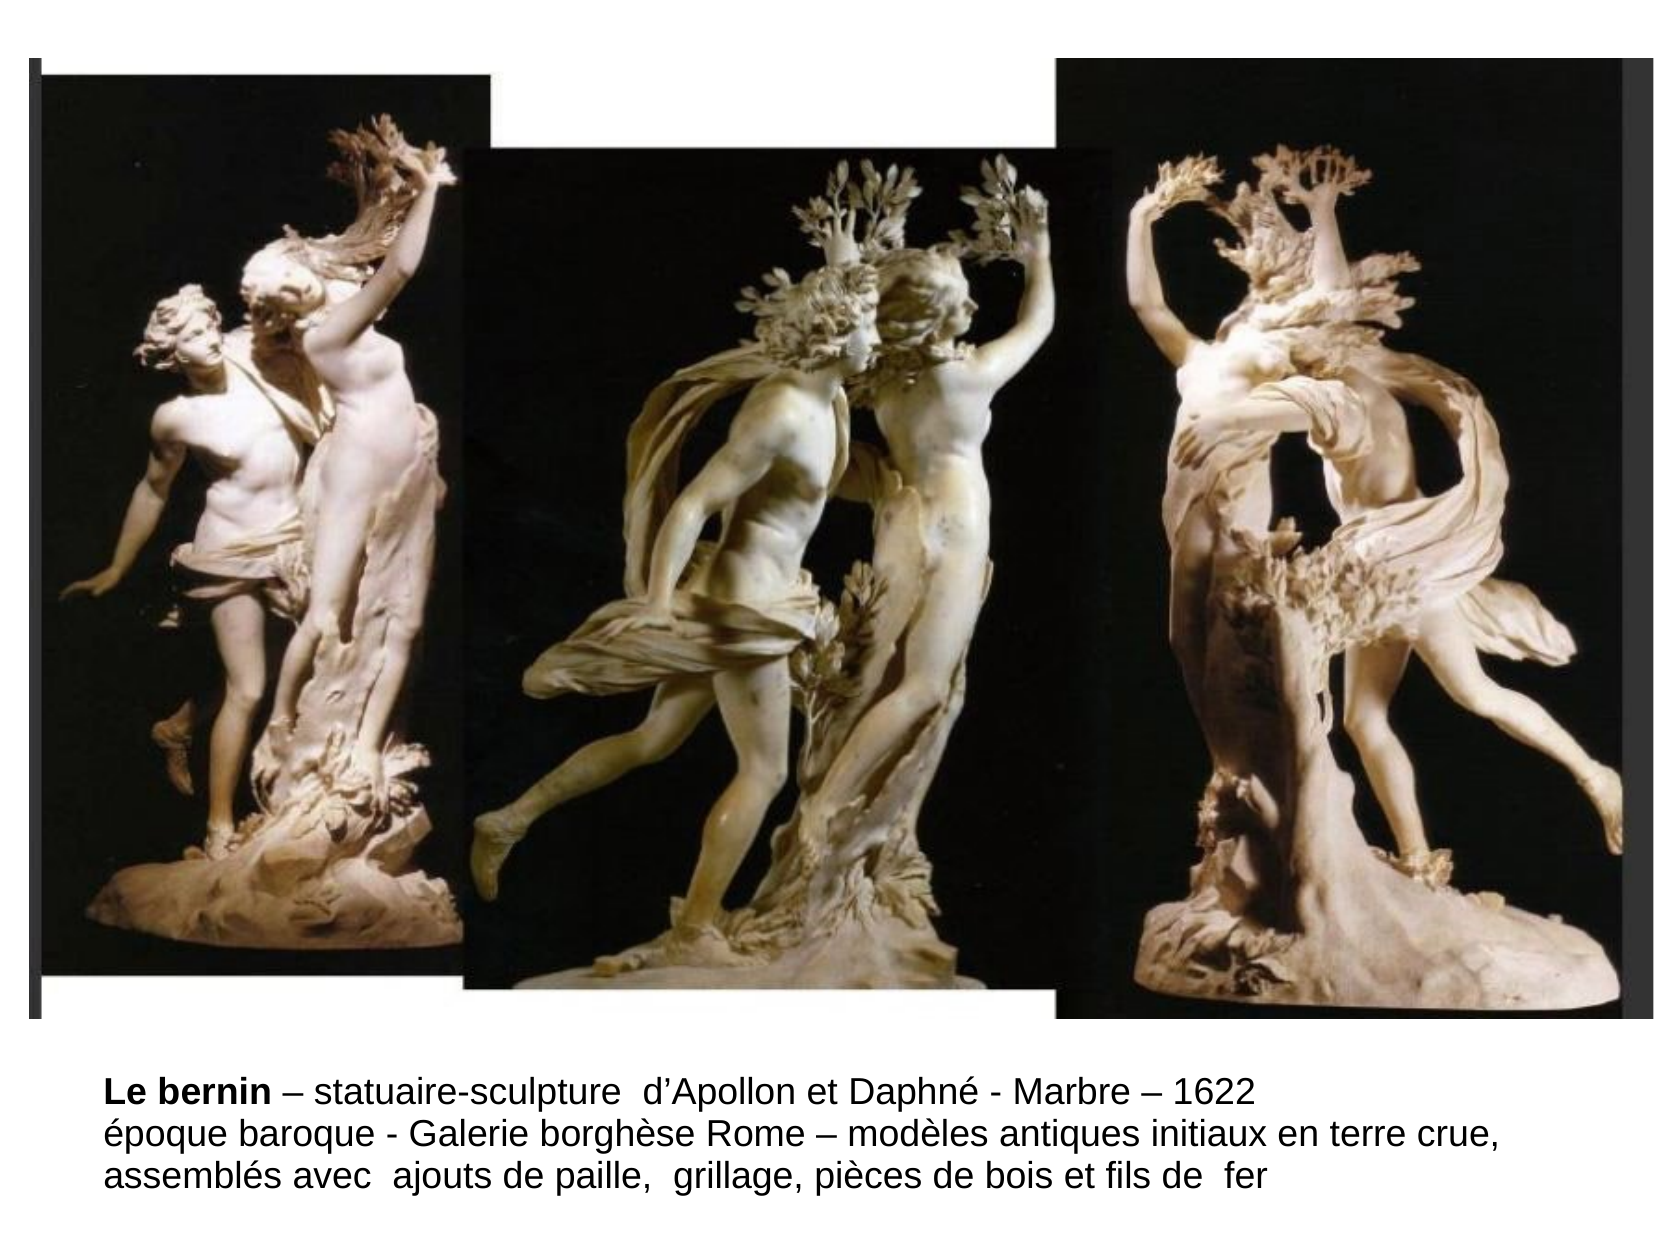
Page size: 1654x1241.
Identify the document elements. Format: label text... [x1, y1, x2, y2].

text_box Le bernin – statuaire-sculpture d’Apollon et Daphné - Marbre – 1622 époque baroque - Galerie borghèse Rome – modèles antiques initiaux en terre crue, assemblés avec ajouts de paille, grillage, pièces de bois et fils de fer [88, 1062, 1526, 1204]
picture [29, 58, 1654, 1019]
